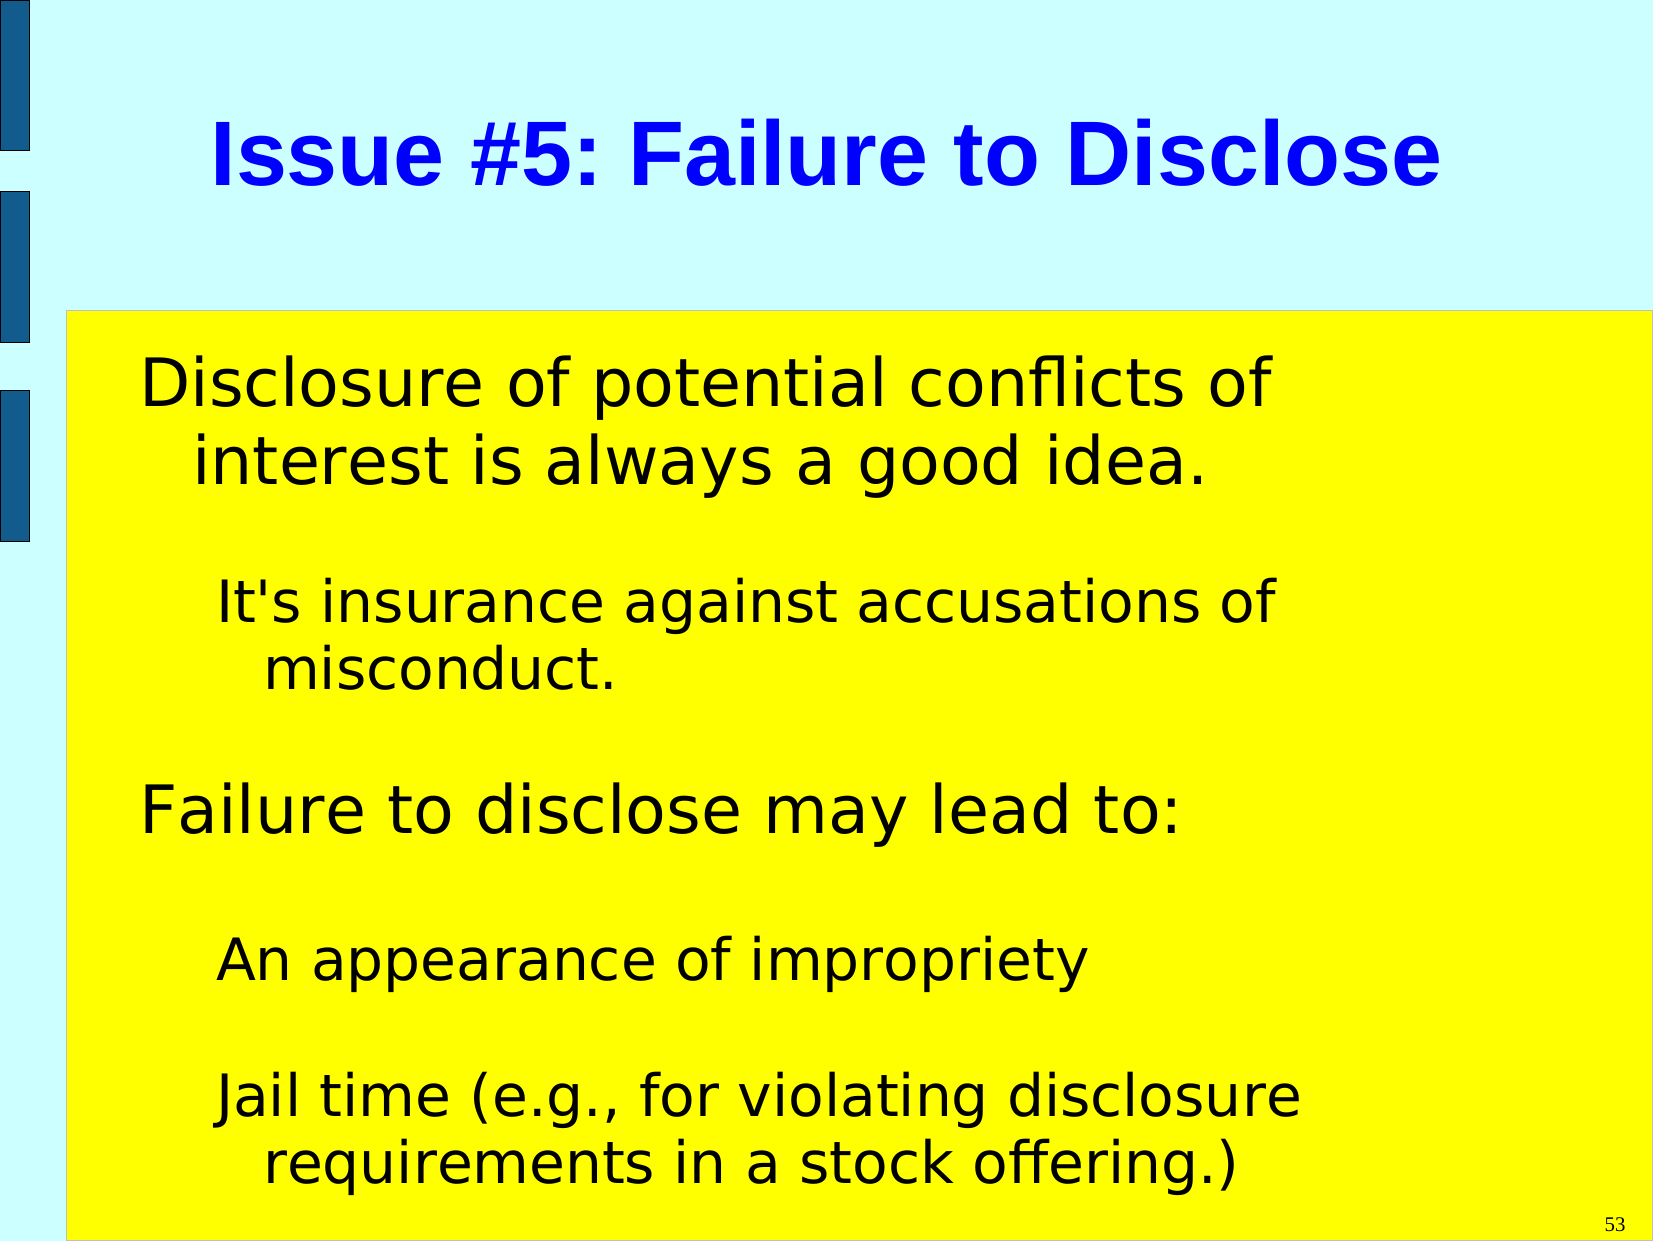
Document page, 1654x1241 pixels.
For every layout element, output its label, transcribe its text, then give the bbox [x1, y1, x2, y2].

list Disclosure of potential conflicts of interest is always a good idea. It's insurance against accusations of misconduct. Failure to disclose may lead to: An appearance of impropriety Jail time (e.g., for violating disclosure requirements in a stock offering.) [121, 344, 1534, 1198]
title Issue #5: Failure to Disclose [121, 49, 1534, 258]
